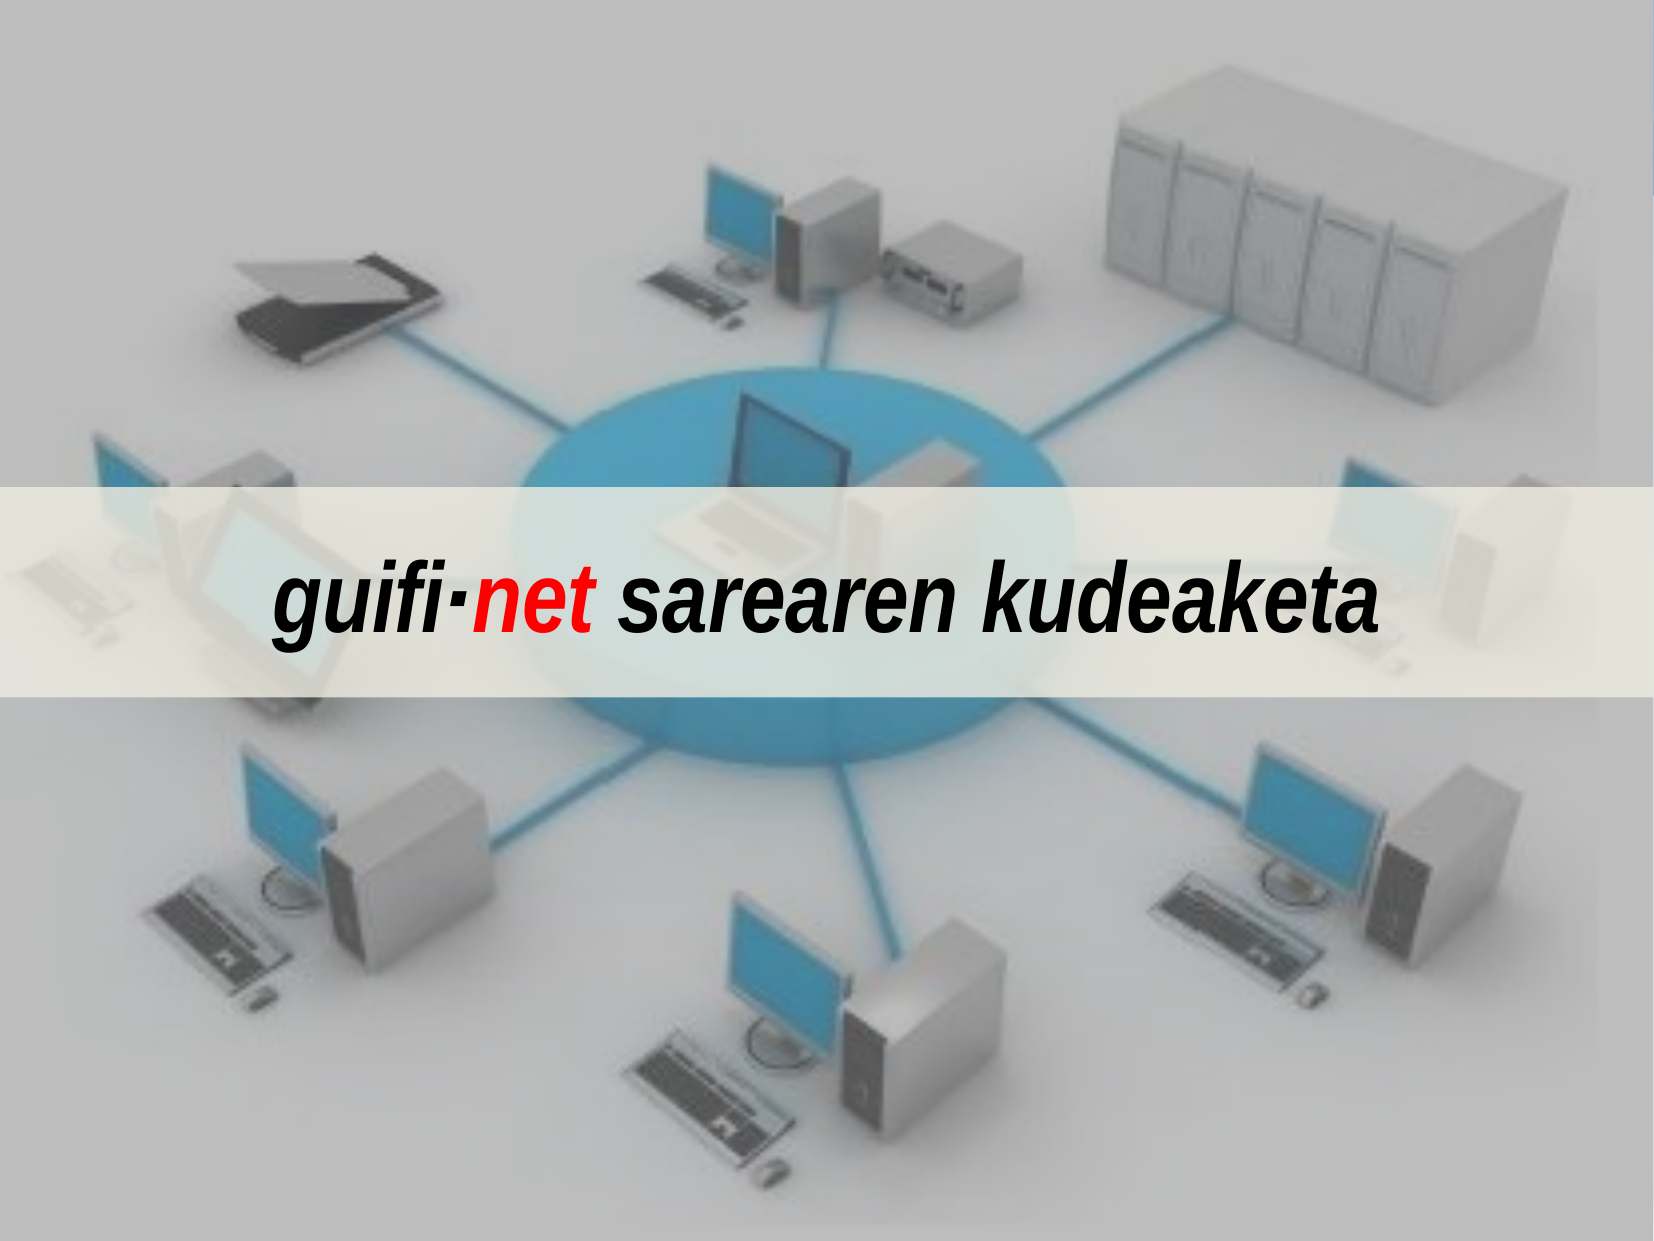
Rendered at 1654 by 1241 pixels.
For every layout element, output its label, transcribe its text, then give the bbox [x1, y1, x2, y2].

text_box guifi·net sarearen kudeaketa [0, 487, 1654, 698]
picture [0, 0, 1654, 487]
picture [0, 698, 1654, 1241]
